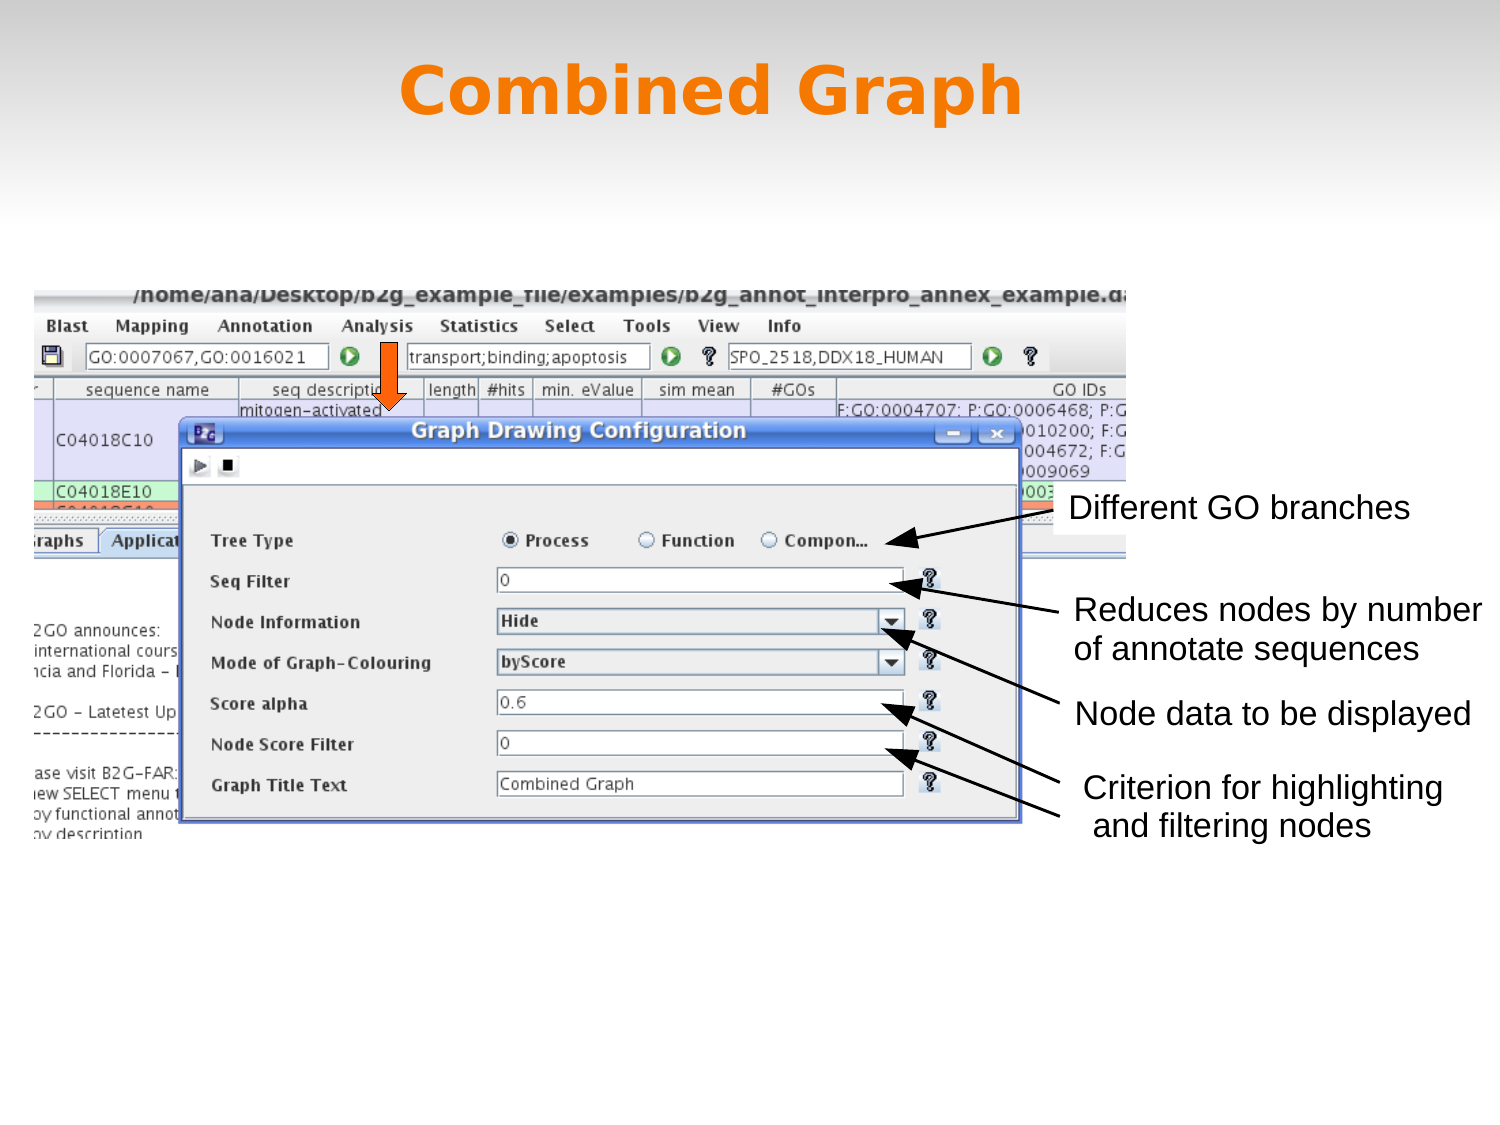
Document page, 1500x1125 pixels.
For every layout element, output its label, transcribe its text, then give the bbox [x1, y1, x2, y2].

text_box Reduces nodes by number of annotate sequences [1058, 583, 1496, 675]
text_box Different GO branches [1053, 481, 1425, 535]
text_box Criterion for highlighting and filtering nodes [1068, 760, 1468, 852]
text_box Node data to be displayed [1059, 687, 1487, 740]
picture [34, 290, 1126, 839]
text_box [372, 342, 407, 411]
title Combined Graph [44, 29, 1380, 155]
